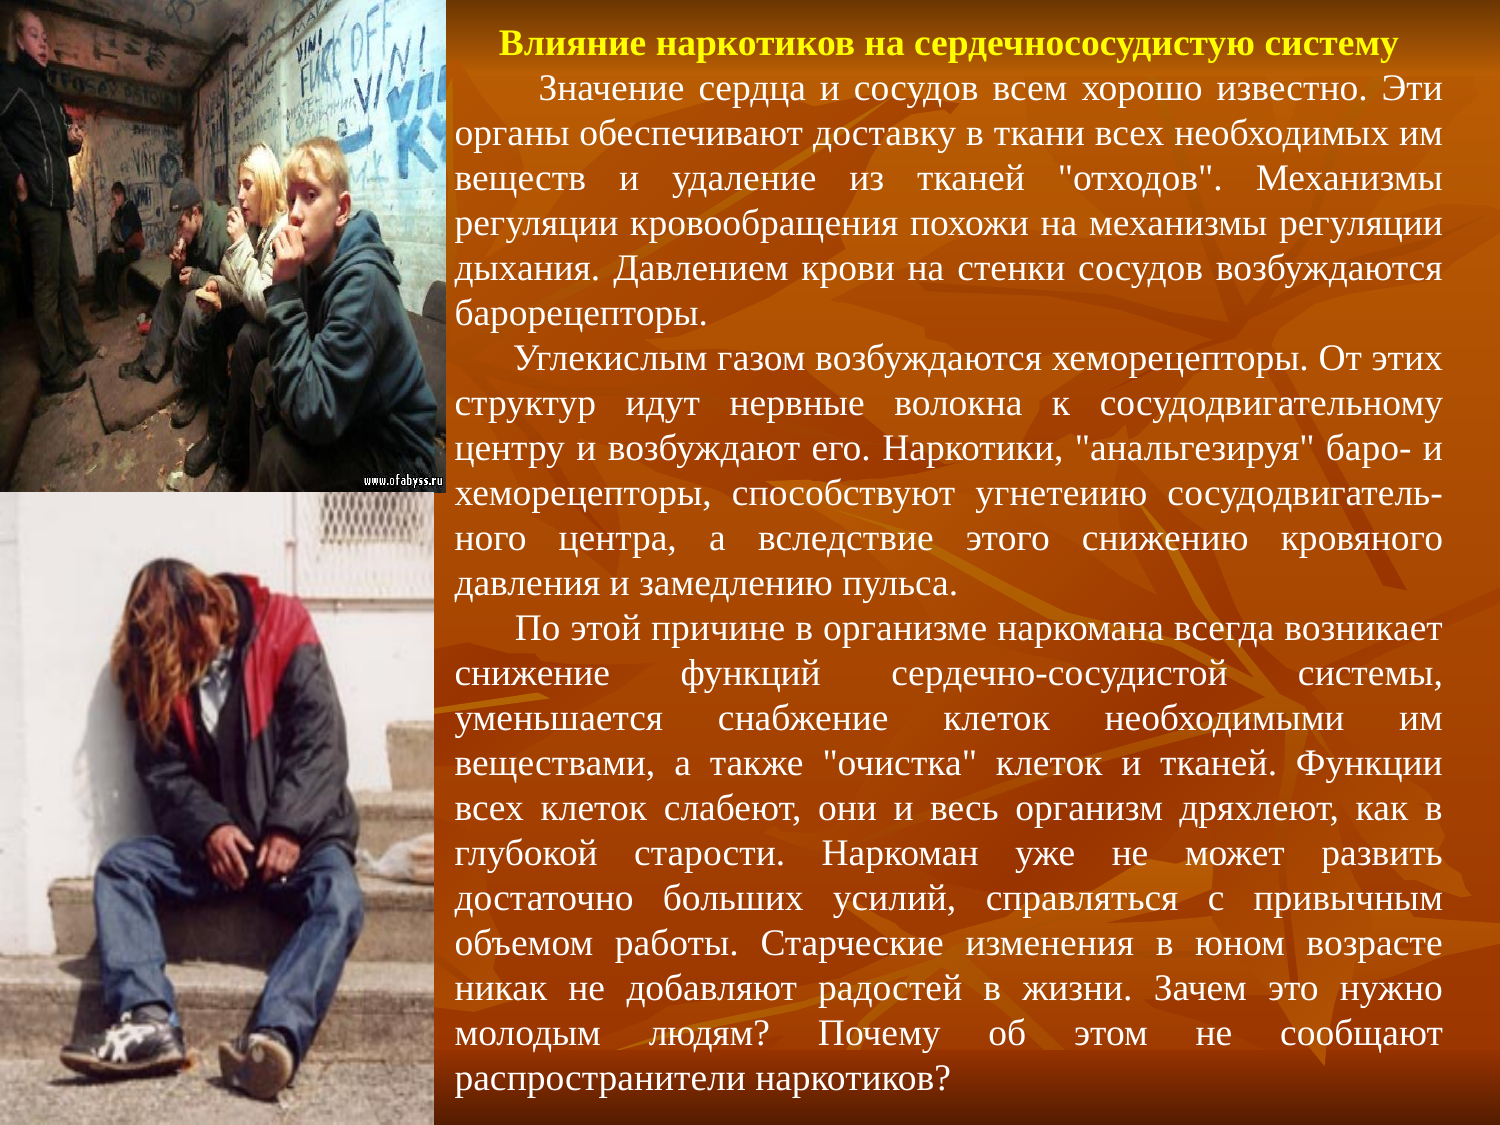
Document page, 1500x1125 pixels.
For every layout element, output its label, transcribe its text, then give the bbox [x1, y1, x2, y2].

picture [0, 0, 446, 1125]
text_box Влияние наркотиков на сердечнососудистую систему Значение сердца и сосудов всем хорошо известно. Эти органы обеспечивают доставку в ткани всех необходимых им веществ и удаление из тканей "отходов". Механизмы регуляции кровообращения похожи на механизмы регуляции дыхания. Давлением крови на стенки сосудов возбуждаются барорецепторы. Углекислым газом возбуждаются хеморецепторы. От этих структур идут нервные волокна к сосудодвигательному центру и возбуждают его. Наркотики, "анальгезируя" баро- и хеморецепторы, способствуют угнетеиию сосудодвигатель-ного центра, а вследствие этого снижению кровяного давления и замедлению пульса. По этой причине в организме наркомана всегда возникает снижение функций сердечно-сосудистой системы, уменьшается снабжение клеток необходимыми им веществами, а также "очистка" клеток и тканей. Функции всех клеток слабеют, они и весь организм дряхлеют, как в глубокой старости. Наркоман уже не может развить достаточно больших усилий, справляться с привычным объемом работы. Старческие изменения в юном возрасте никак не добавляют радостей в жизни. Зачем это нужно молодым людям? Почему об этом не сообщают распространители наркотиков? [439, 10, 1459, 1125]
